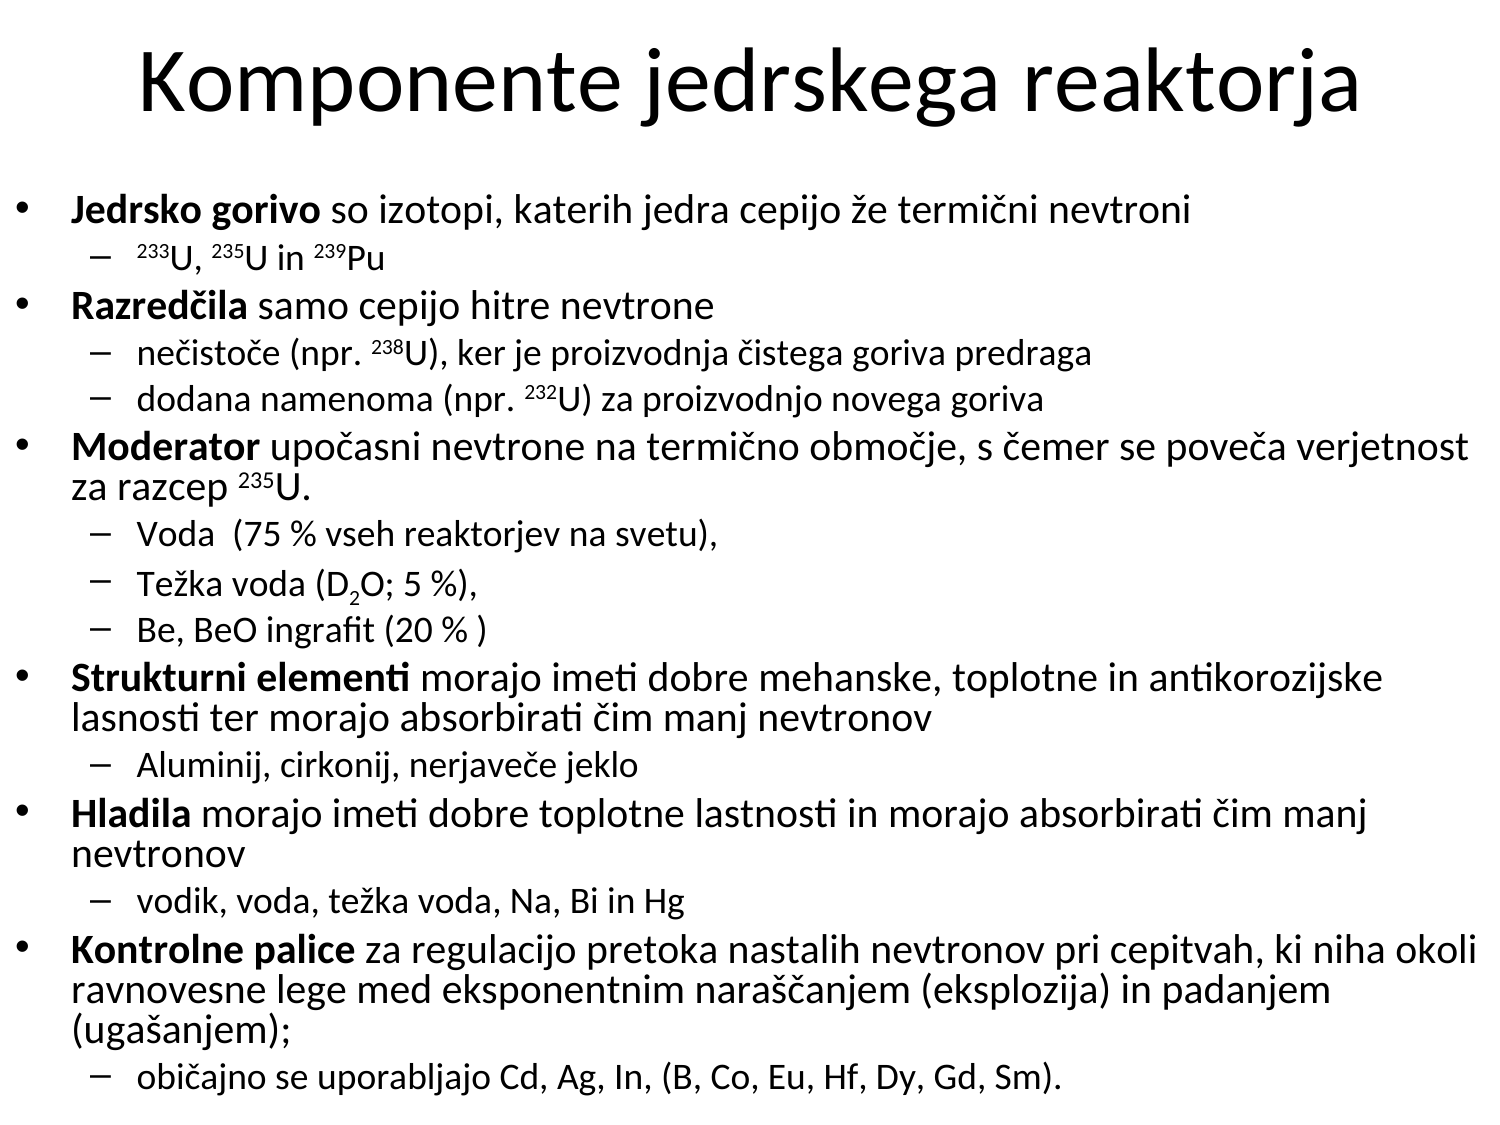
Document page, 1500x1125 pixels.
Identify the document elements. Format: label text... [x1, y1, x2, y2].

text_box Komponente jedrskega reaktorja [76, 0, 1427, 149]
text_box Jedrsko gorivo so izotopi, katerih jedra cepijo že termični nevtroni 233U, 235U in 239Pu Razredčila samo cepijo hitre nevtrone nečistoče (npr. 238U), ker je proizvodnja čistega goriva predraga dodana namenoma (npr. 232U) za proizvodnjo novega goriva Moderator upočasni nevtrone na termično območje, s čemer se poveča verjetnost za razcep 235U. Voda (75 % vseh reaktorjev na svetu), Težka voda (D2O; 5 %), Be, BeO ingrafit (20 % ) Strukturni elementi morajo imeti dobre mehanske, toplotne in antikorozijske lasnosti ter morajo absorbirati čim manj nevtronov Aluminij, cirkonij, nerjaveče jeklo Hladila morajo imeti dobre toplotne lastnosti in morajo absorbirati čim manj nevtronov vodik, voda, težka voda, Na, Bi in Hg Kontrolne palice za regulacijo pretoka nastalih nevtronov pri cepitvah, ki niha okoli ravnovesne lege med eksponentnim naraščanjem (eksplozija) in padanjem (ugašanjem); običajno se uporabljajo Cd, Ag, In, (B, Co, Eu, Hf, Dy, Gd, Sm). [0, 184, 1500, 1125]
